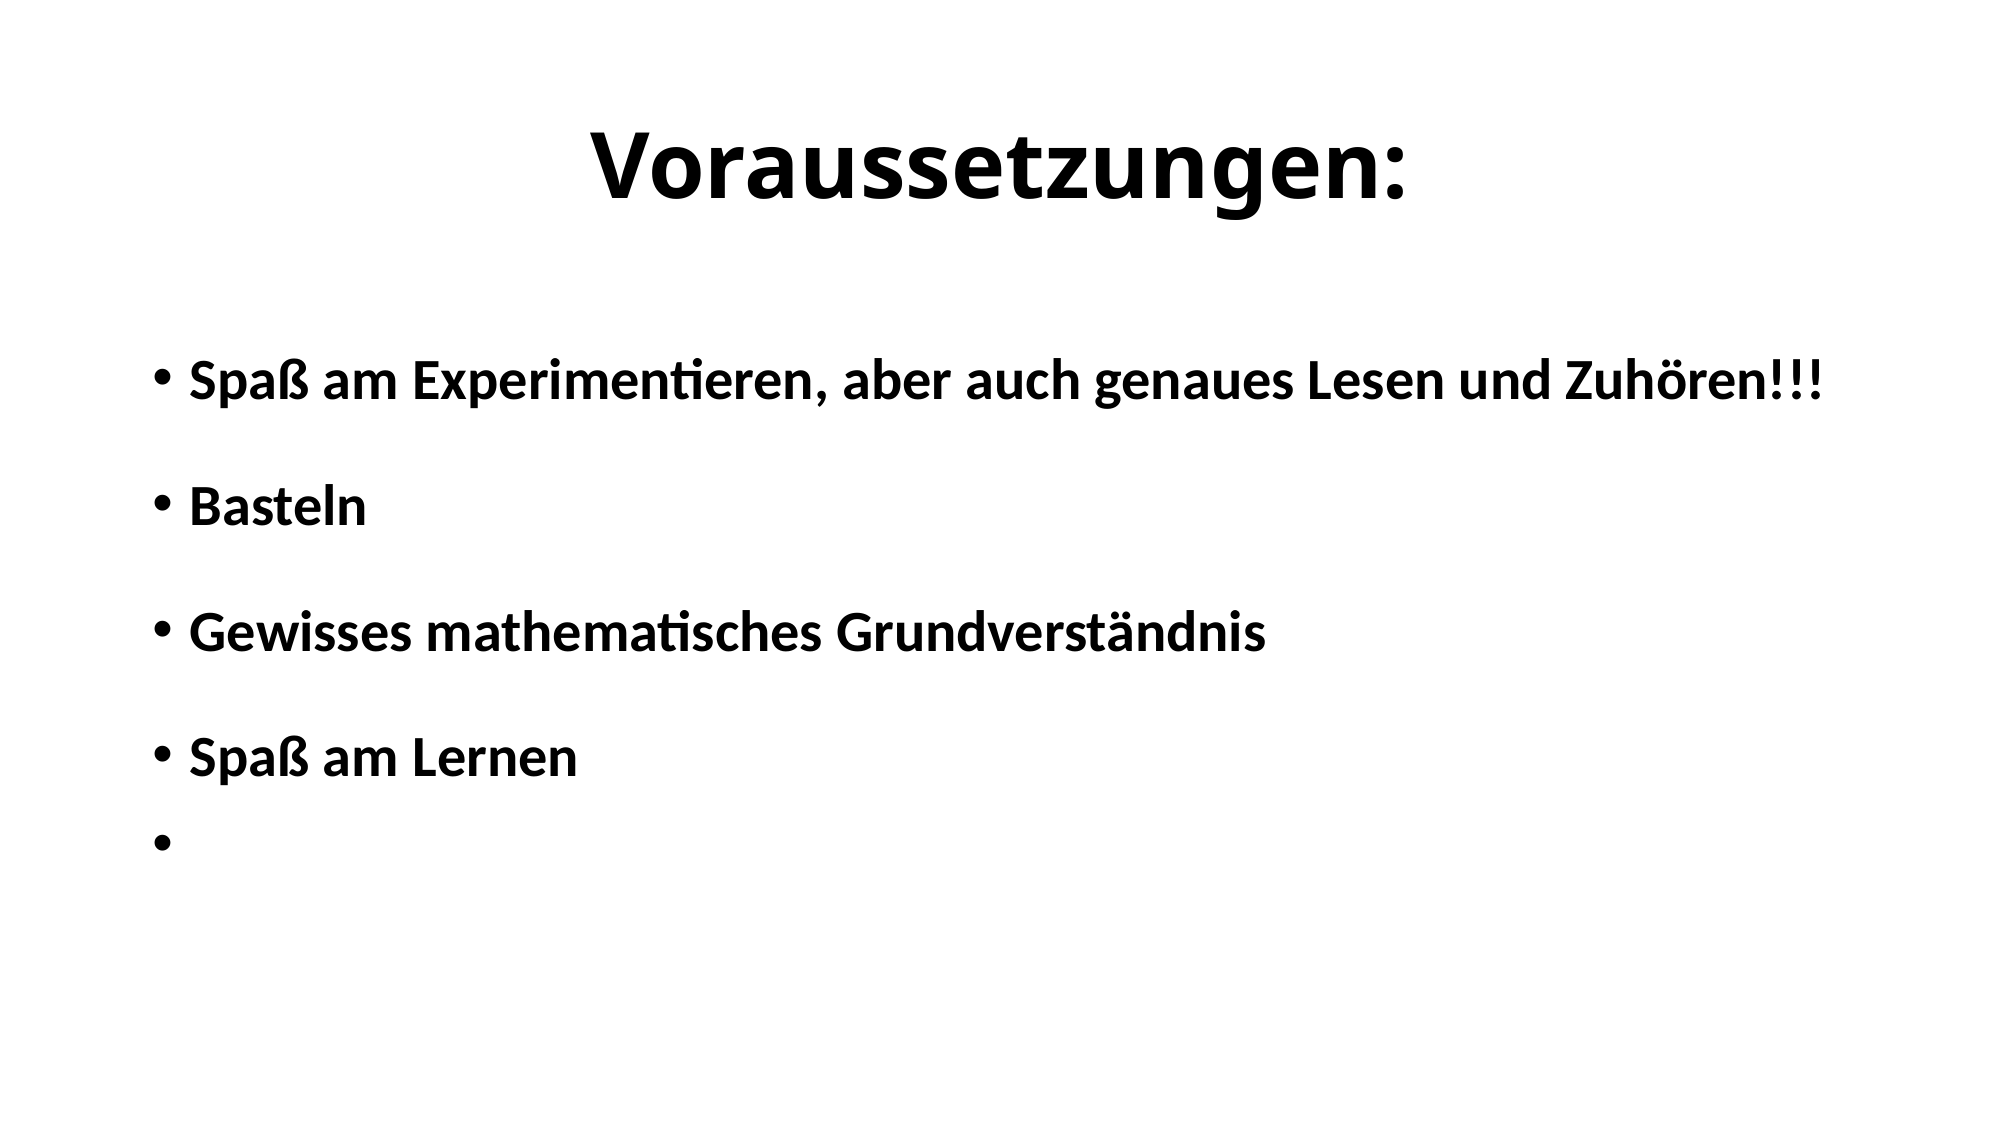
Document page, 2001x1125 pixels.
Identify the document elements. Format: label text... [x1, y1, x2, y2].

title Voraussetzungen: [137, 59, 1863, 278]
list Spaß am Experimentieren, aber auch genaues Lesen und Zuhören!!! Basteln Gewisses mathematisches Grundverständnis Spaß am Lernen [137, 299, 1863, 1014]
